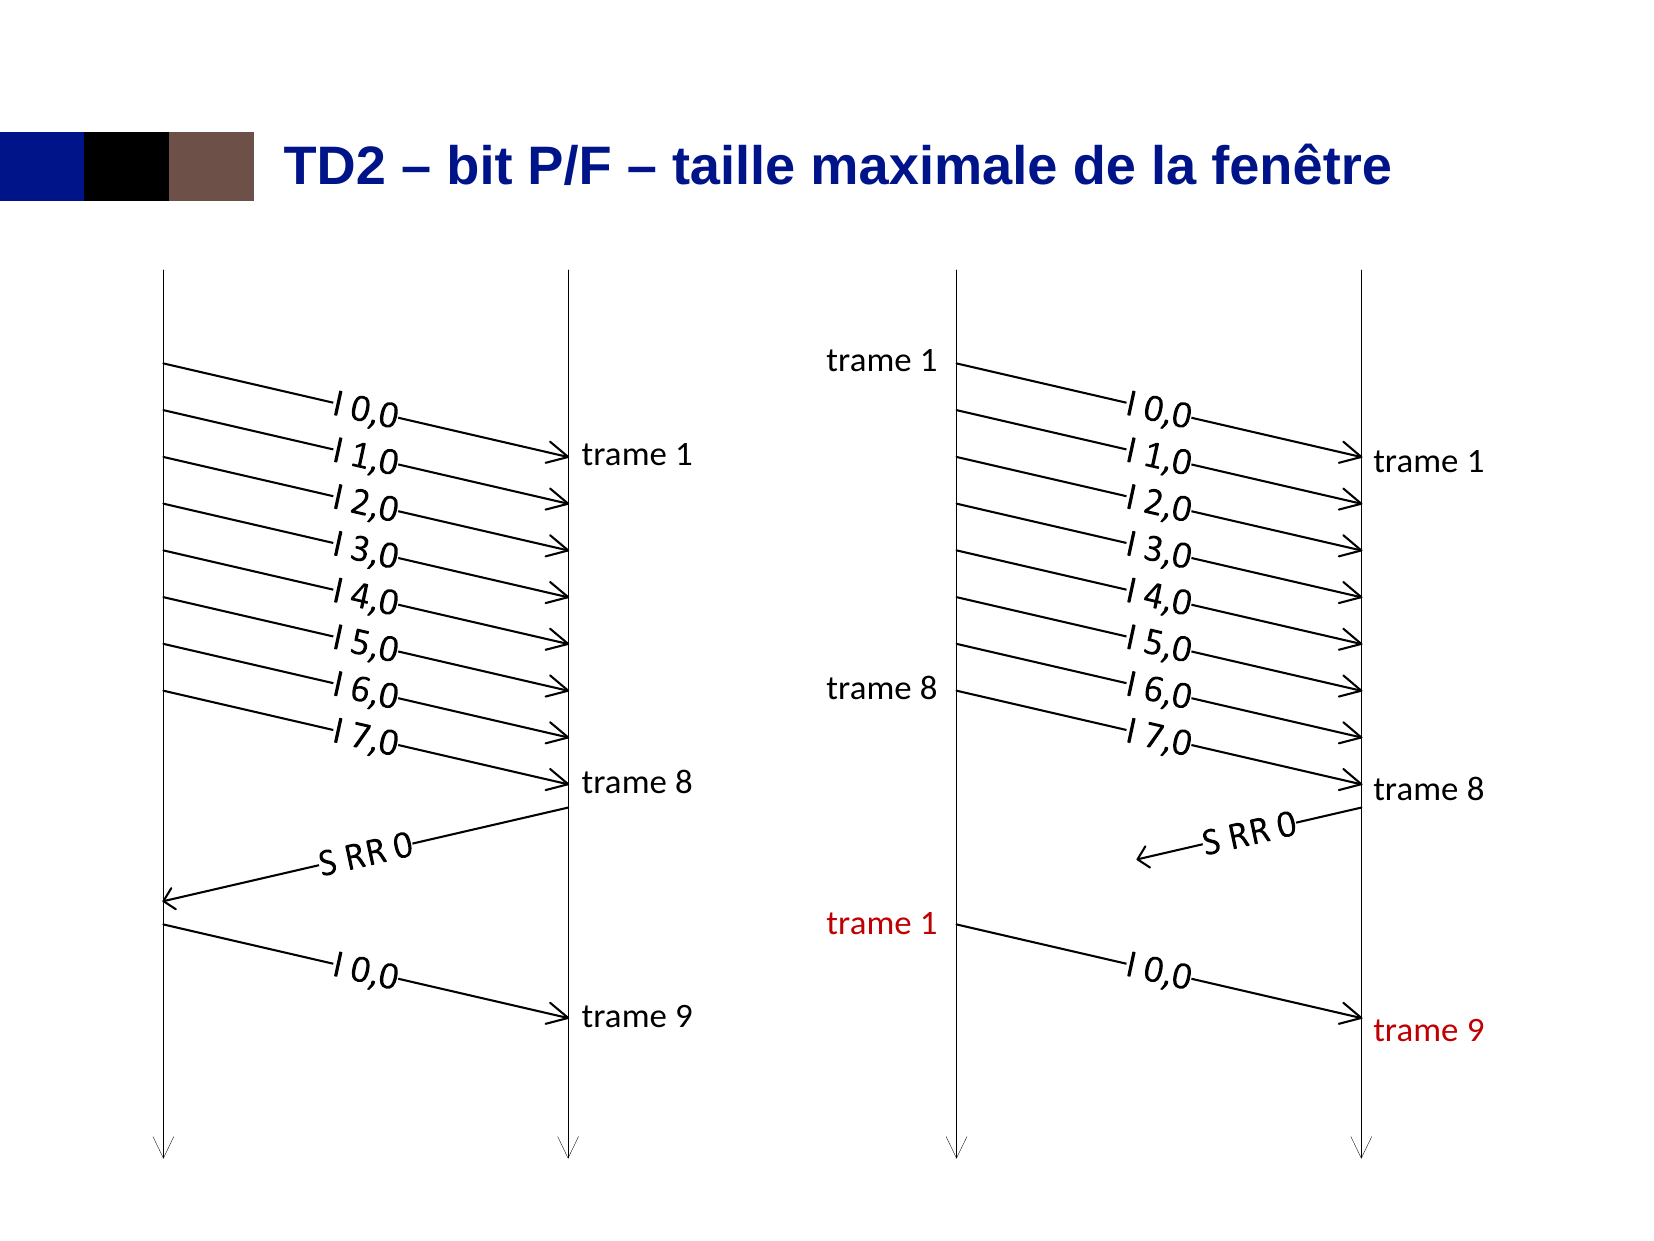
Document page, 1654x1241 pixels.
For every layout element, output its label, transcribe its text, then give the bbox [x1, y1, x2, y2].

text_box [0, 0, 1654, 1241]
text_box trame 8 [581, 767, 706, 808]
text_box trame 1 [826, 346, 951, 386]
text_box TD2 – bit P/F – taille maximale de la fenêtre [283, 135, 1524, 206]
text_box trame 1 [581, 439, 706, 480]
text_box trame 9 [1373, 1015, 1497, 1056]
text_box trame 8 [1373, 774, 1497, 815]
text_box trame 1 [826, 908, 951, 949]
text_box trame 1 [1373, 446, 1497, 487]
text_box trame 9 [581, 1002, 706, 1042]
text_box trame 8 [826, 674, 951, 714]
